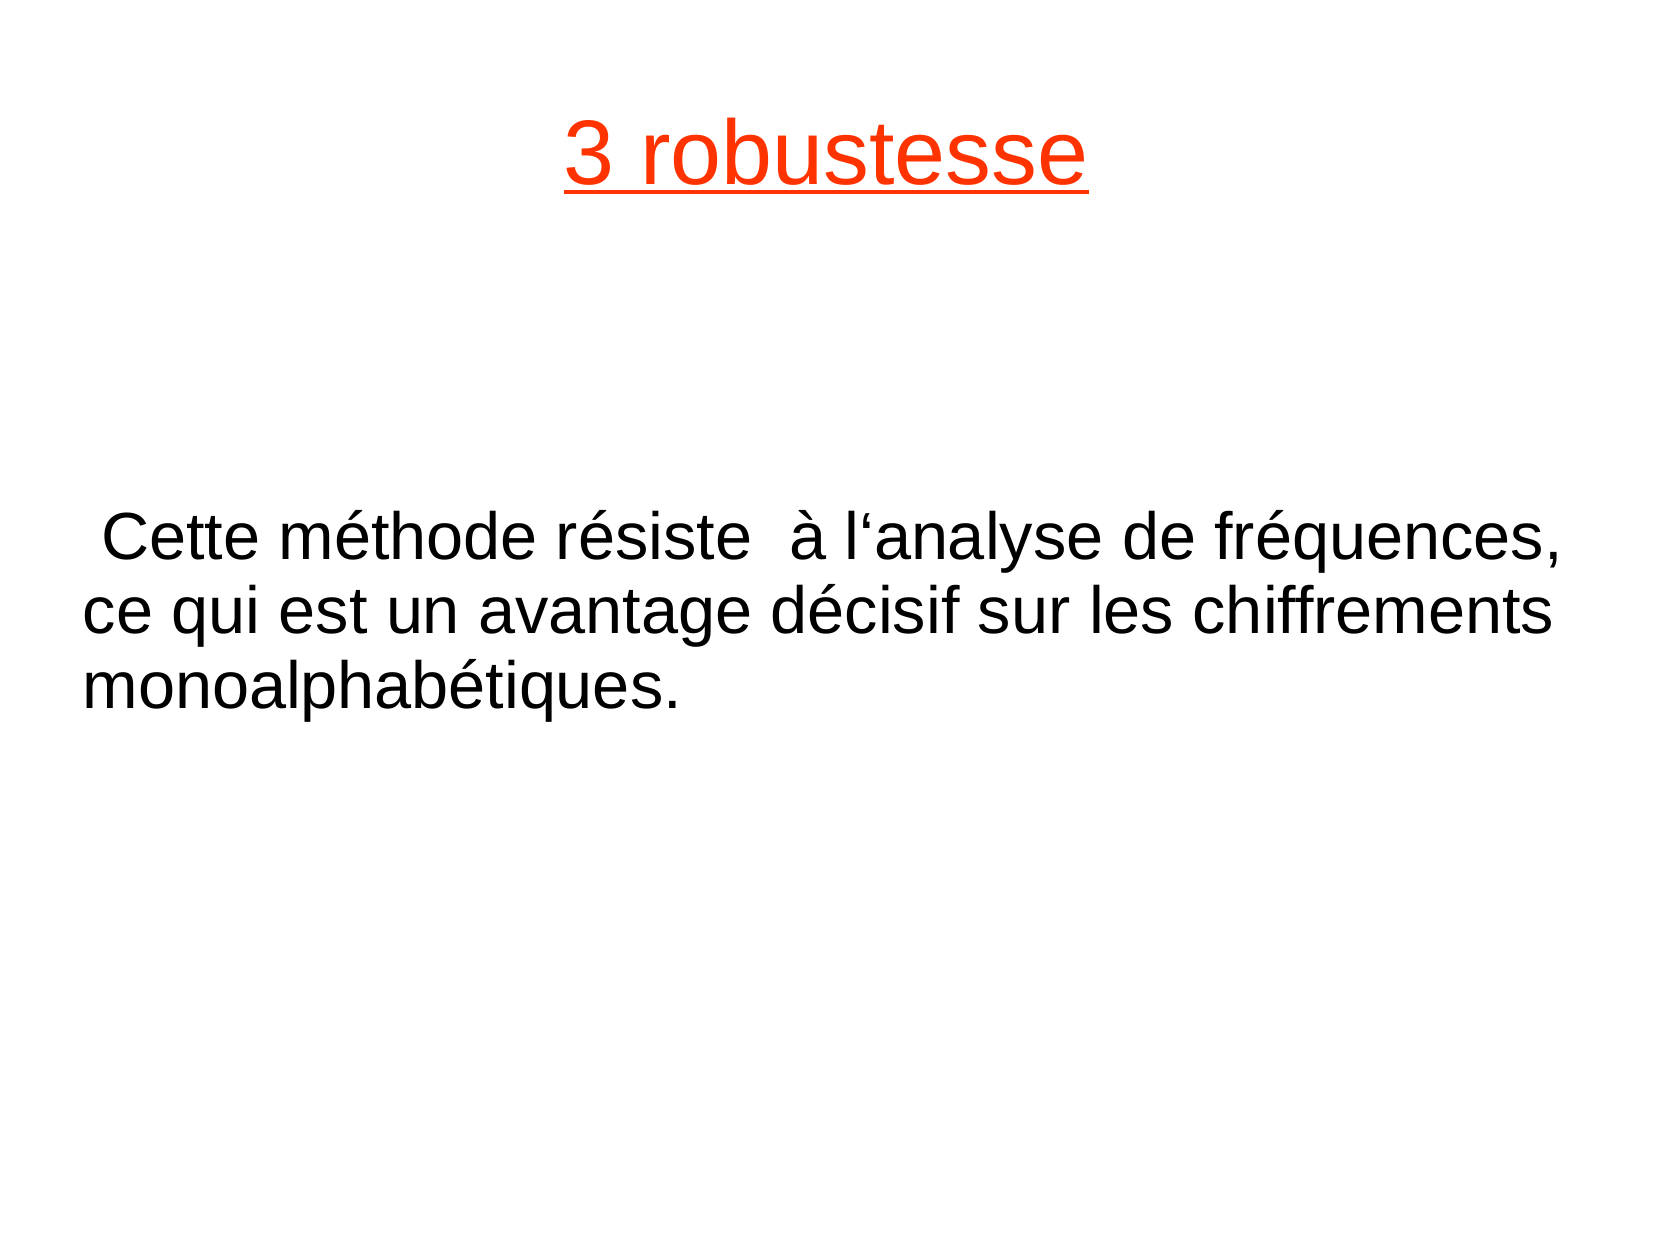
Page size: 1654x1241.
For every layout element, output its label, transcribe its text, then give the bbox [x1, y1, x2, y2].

title 3 robustesse [82, 49, 1571, 257]
list Cette méthode résiste à l‘analyse de fréquences, ce qui est un avantage décisif sur les chiffrements monoalphabétiques. [82, 290, 1571, 1010]
